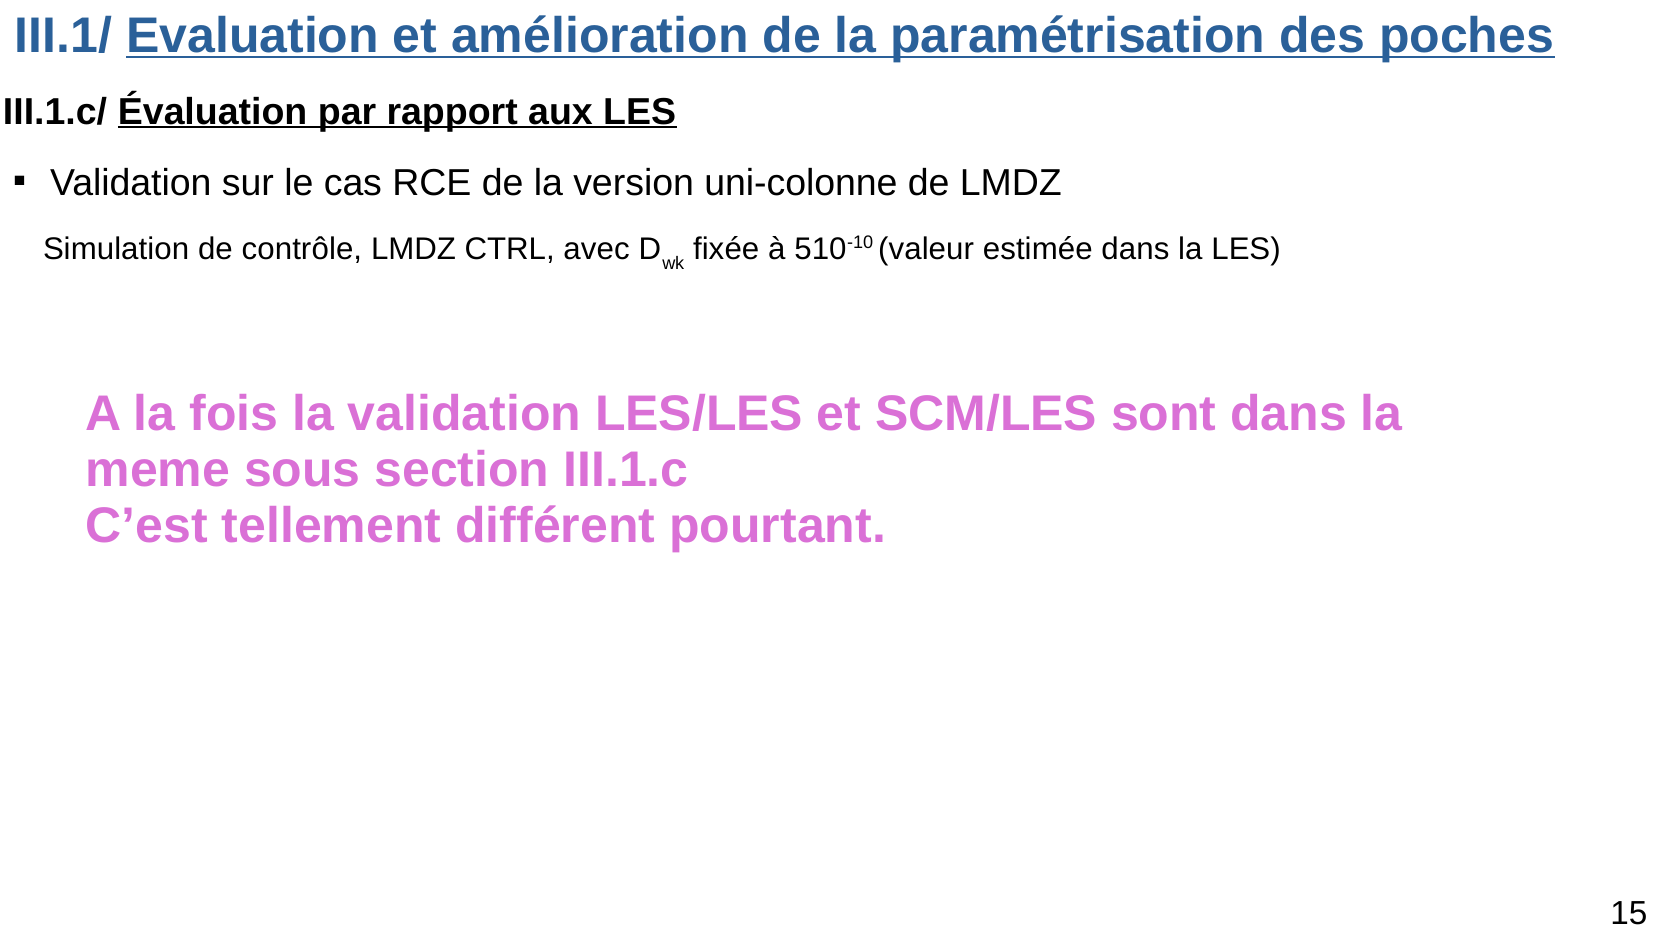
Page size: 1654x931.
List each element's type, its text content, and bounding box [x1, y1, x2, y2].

text_box III.1.c/ Évaluation par rapport aux LES [0, 82, 1642, 154]
text_box 15 [1595, 887, 1654, 931]
text_box A la fois la validation LES/LES et SCM/LES sont dans la meme sous section III.1.c C’est tellement différent pourtant. [70, 377, 1433, 561]
text_box Simulation de contrôle, LMDZ CTRL, avec Dwk fixée à 510-10 (valeur estimée dans la LES) [0, 223, 1609, 281]
text_box III.1/ Evaluation et amélioration de la paramétrisation des poches [0, 0, 1654, 83]
text_box Validation sur le cas RCE de la version uni-colonne de LMDZ [0, 154, 1642, 211]
